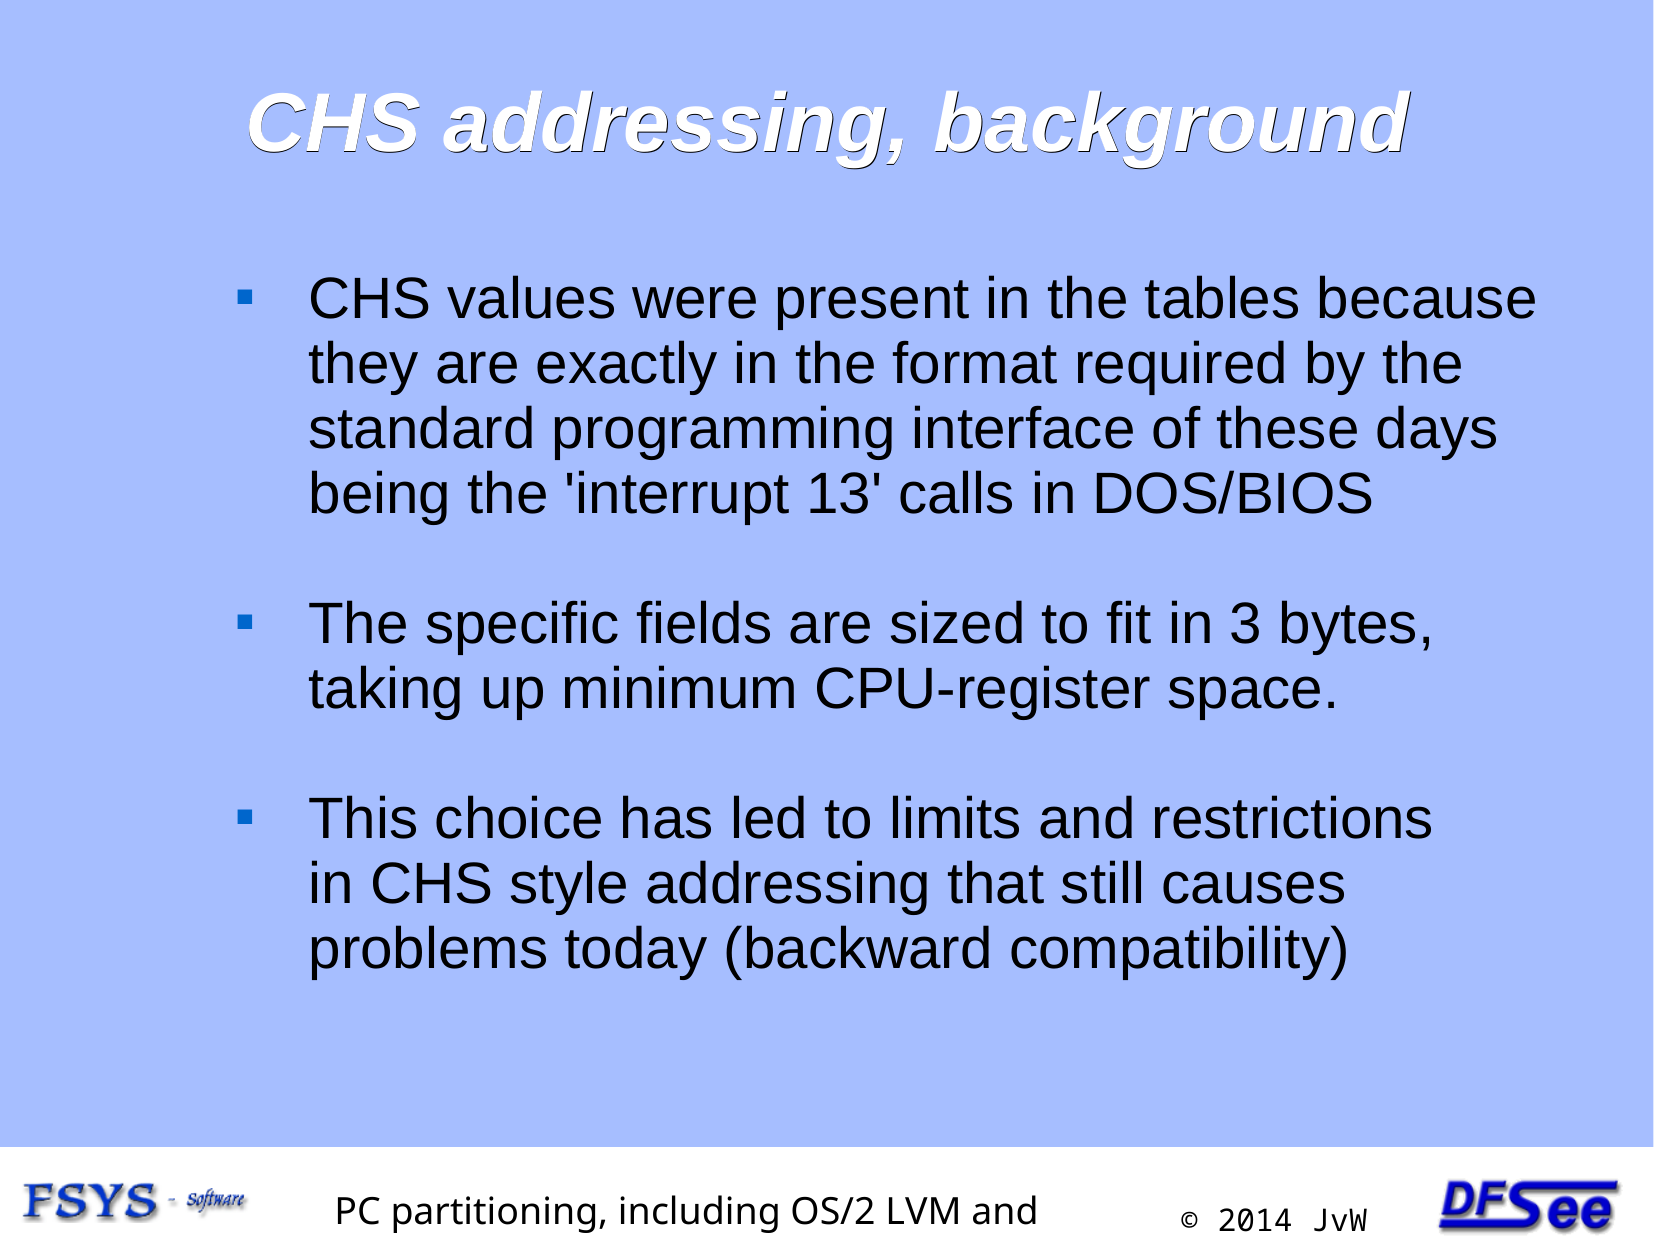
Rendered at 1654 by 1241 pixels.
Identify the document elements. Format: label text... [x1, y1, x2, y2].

picture [1434, 1177, 1623, 1241]
title CHS addressing, background [121, 19, 1534, 227]
picture [18, 1178, 254, 1223]
list CHS values were present in the tables because they are exactly in the format required by the standard programming interface of these days being the 'interrupt 13' calls in DOS/BIOS The specific fields are sized to fit in 3 bytes, taking up minimum CPU-register space. This choice has led to limits and restrictions in CHS style addressing that still causes problems today (backward compatibility) [178, 265, 1570, 1147]
